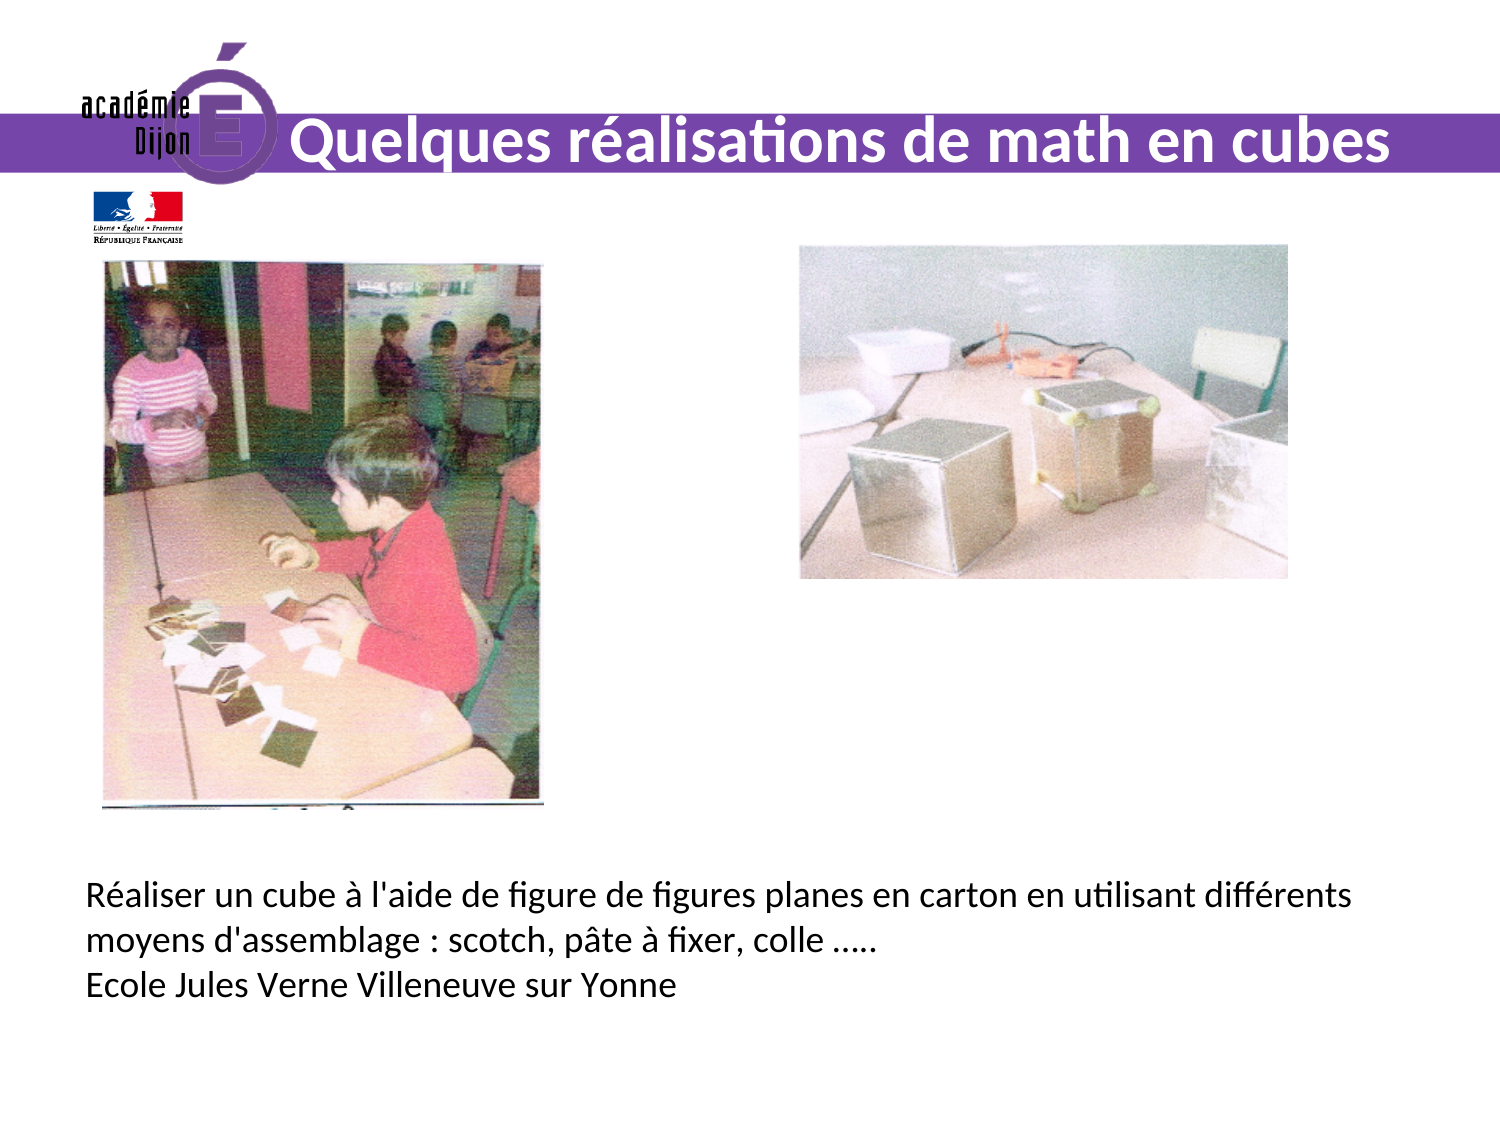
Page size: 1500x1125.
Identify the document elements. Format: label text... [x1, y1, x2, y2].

text_box Quelques réalisations de math en cubes [47, 35, 1408, 237]
picture [798, 244, 1288, 579]
picture [82, 237, 278, 244]
picture [102, 259, 544, 810]
text_box Réaliser un cube à l'aide de figure de figures planes en carton en utilisant différents moyens d'assemblage : scotch, pâte à fixer, colle ….. Ecole Jules Verne Villeneuve sur Yonne [70, 862, 1477, 1012]
